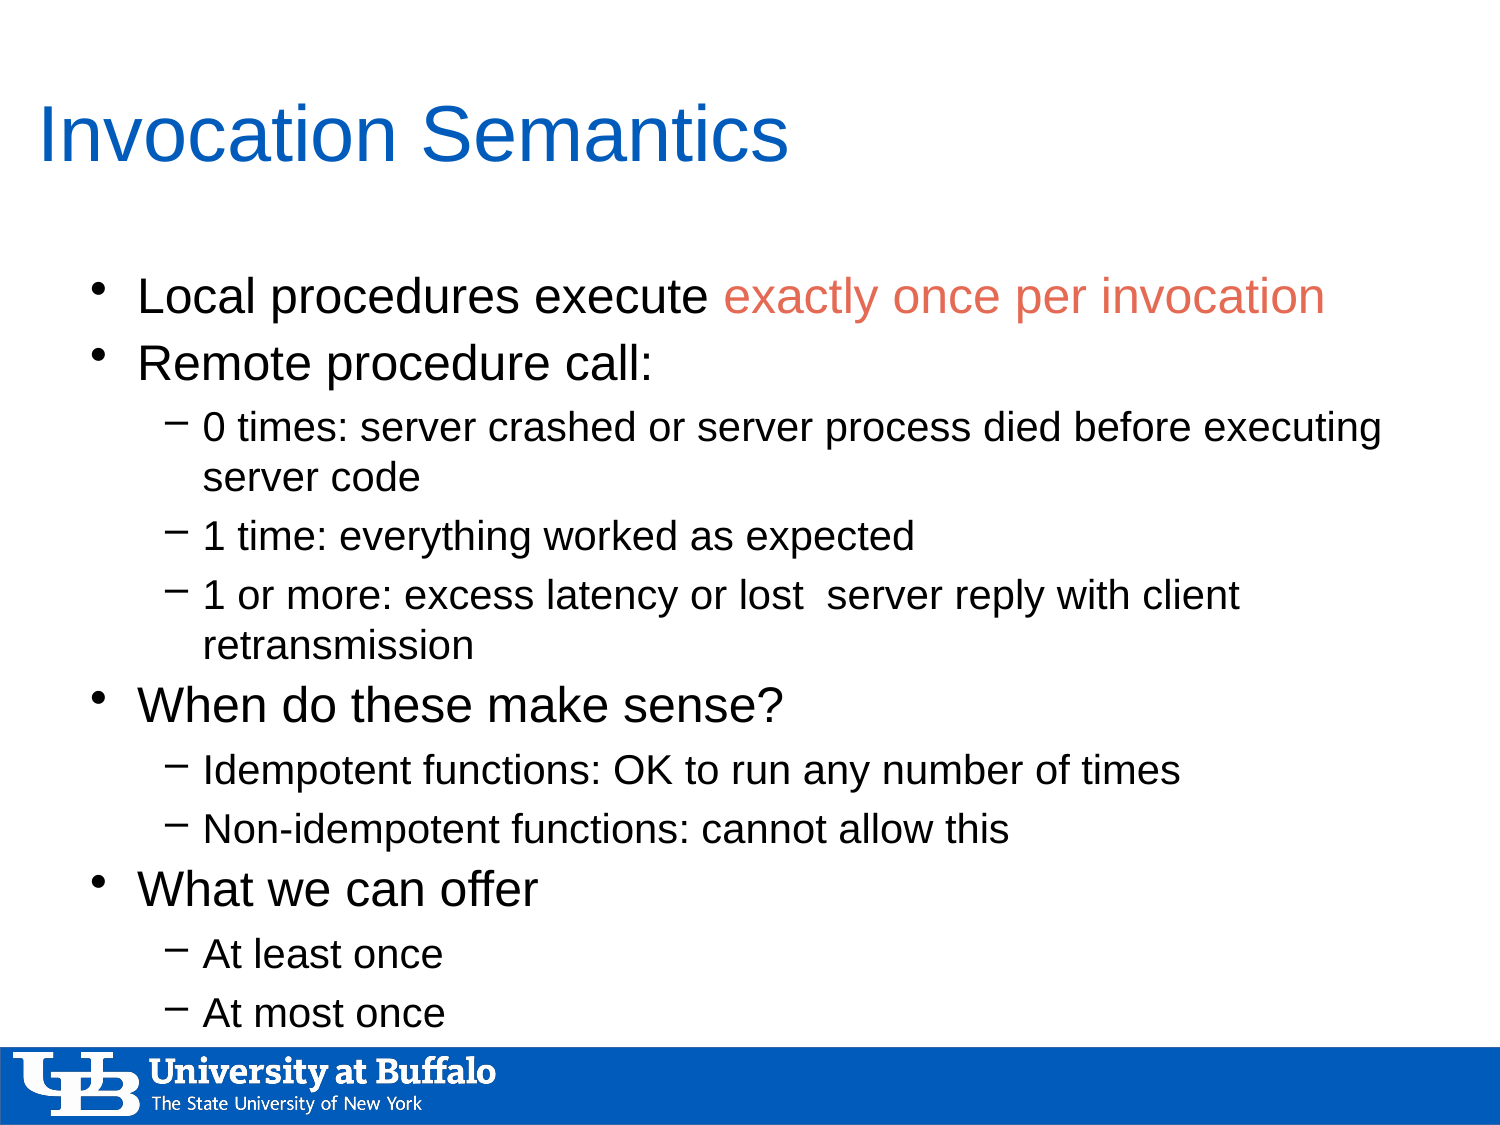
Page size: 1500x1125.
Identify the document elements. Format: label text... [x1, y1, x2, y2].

picture [13, 1052, 496, 1116]
title Invocation Semantics [37, 40, 1388, 228]
list Local procedures execute exactly once per invocation Remote procedure call: 0 times: server crashed or server process died before executing server code 1 time: everything worked as expected 1 or more: excess latency or lost server reply with client retransmission When do these make sense? Idempotent functions: OK to run any number of times Non-idempotent functions: cannot allow this What we can offer At least once At most once [75, 263, 1425, 916]
